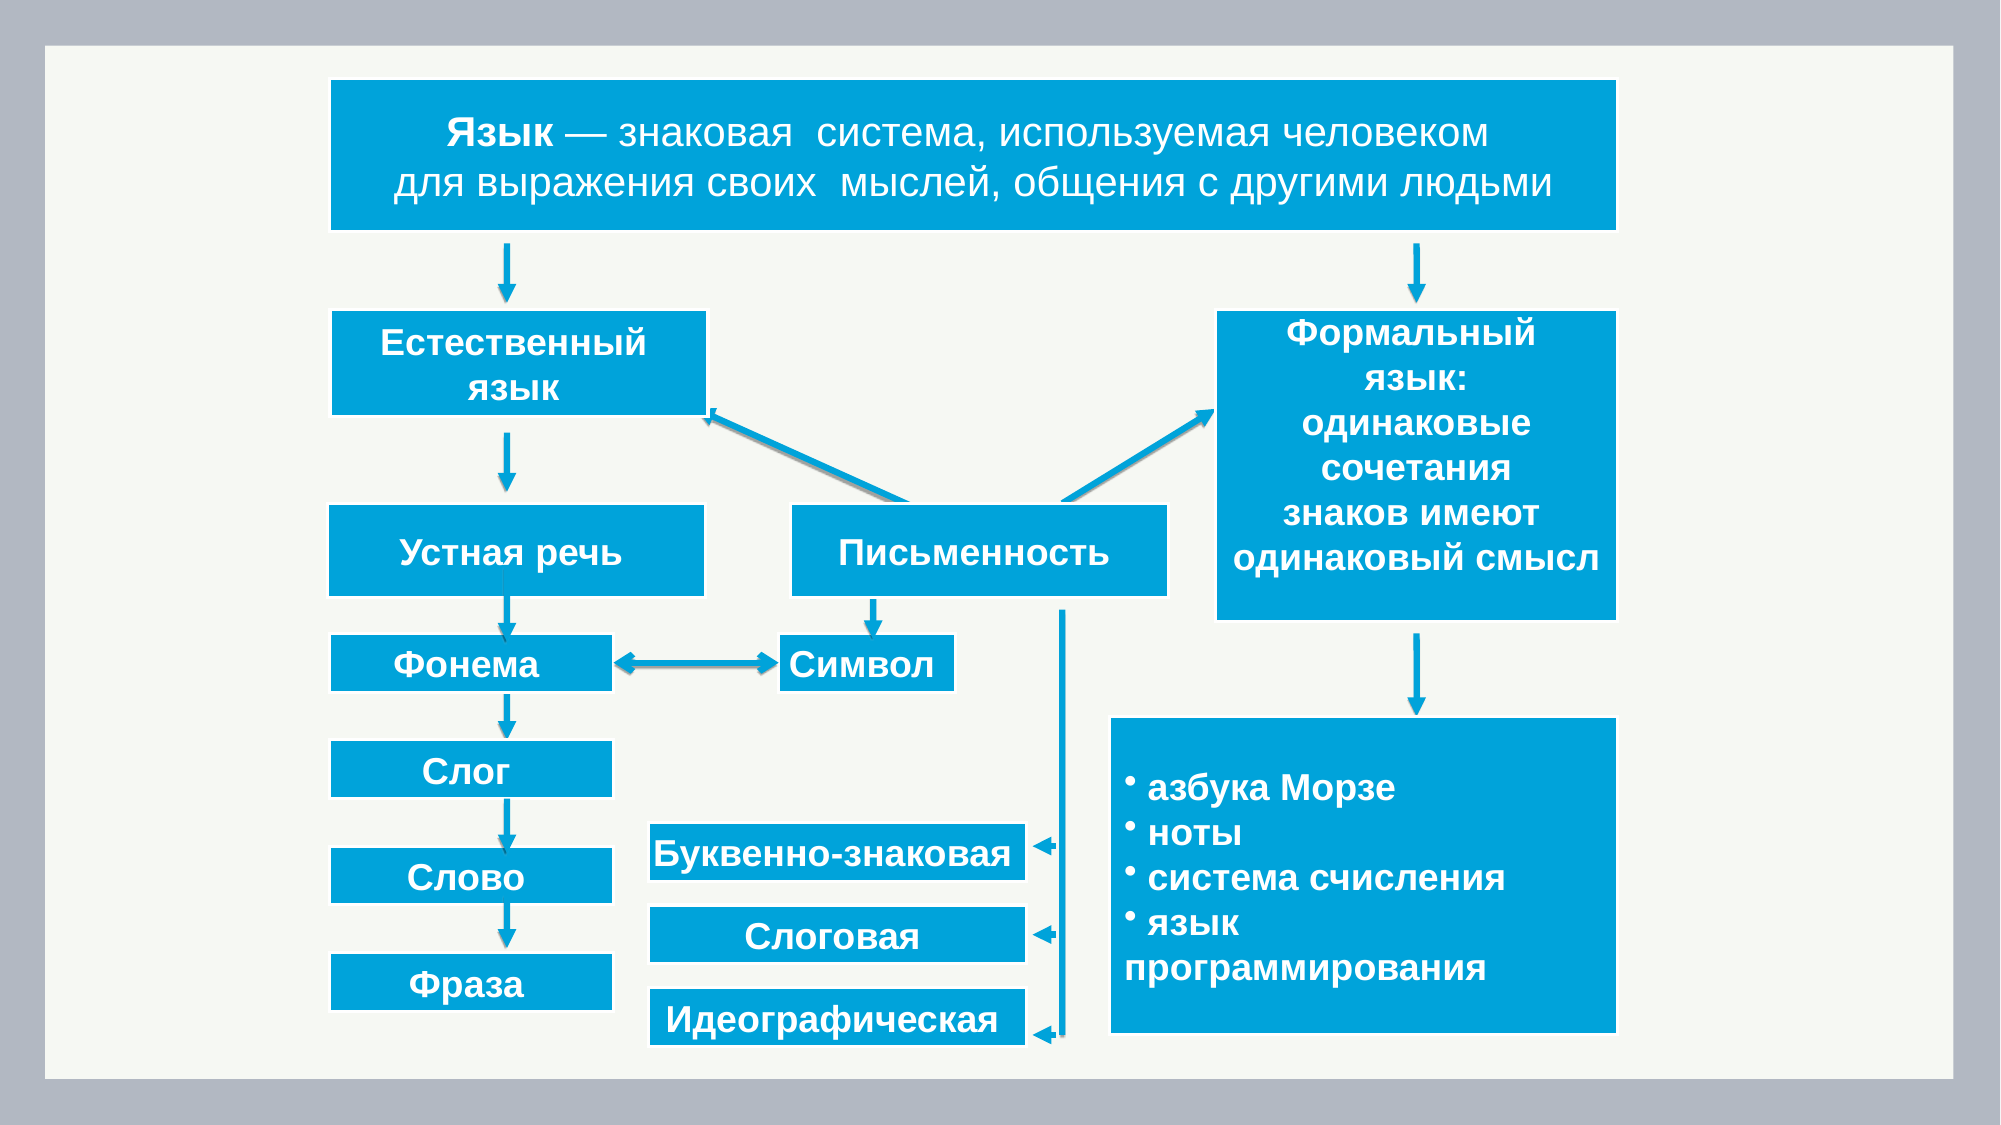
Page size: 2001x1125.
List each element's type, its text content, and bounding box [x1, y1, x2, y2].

text_box Слог [329, 739, 614, 799]
text_box Естественный язык [329, 309, 709, 417]
text_box Символ [778, 633, 956, 693]
text_box Идеографическая [648, 987, 1027, 1047]
text_box Формальный язык: одинаковые сочетания знаков имеют одинаковый смысл [1215, 309, 1618, 622]
text_box Устная речь [327, 503, 706, 598]
text_box Фонема [329, 633, 614, 693]
text_box Фраза [329, 952, 614, 1012]
text_box Буквенно-знаковая [648, 822, 1027, 882]
text_box Слоговая [648, 904, 1027, 964]
text_box Слово [329, 846, 614, 905]
text_box Письменность [790, 503, 1169, 598]
text_box азбука Морзе ноты система счисления язык программирования [1109, 716, 1618, 1035]
text_box Язык — знаковая система, используемая человеком для выражения своих мыслей, общения с другими людьми [329, 78, 1618, 232]
